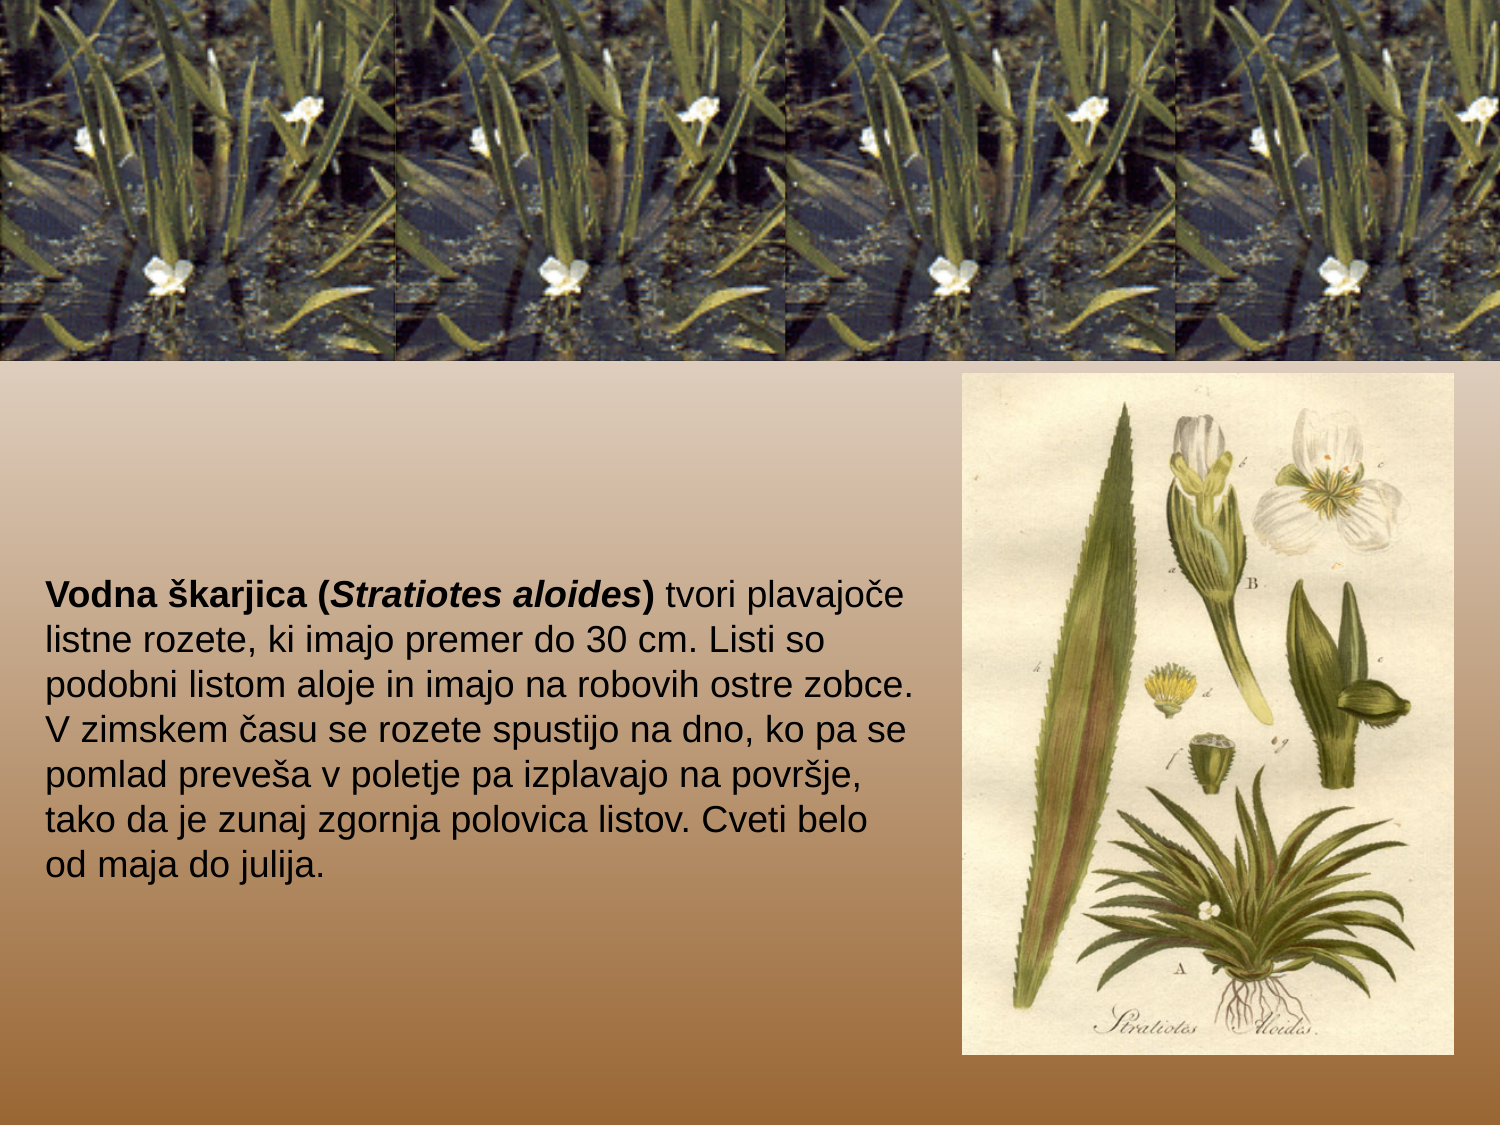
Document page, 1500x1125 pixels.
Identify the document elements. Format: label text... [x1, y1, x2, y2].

picture [962, 373, 1454, 1055]
picture [0, 0, 1500, 361]
text_box Vodna škarjica (Stratiotes aloides) tvori plavajoče listne rozete, ki imajo premer do 30 cm. Listi so podobni listom aloje in imajo na robovih ostre zobce. V zimskem času se rozete spustijo na dno, ko pa se pomlad preveša v poletje pa izplavajo na površje, tako da je zunaj zgornja polovica listov. Cveti belo od maja do julija. [30, 562, 940, 893]
